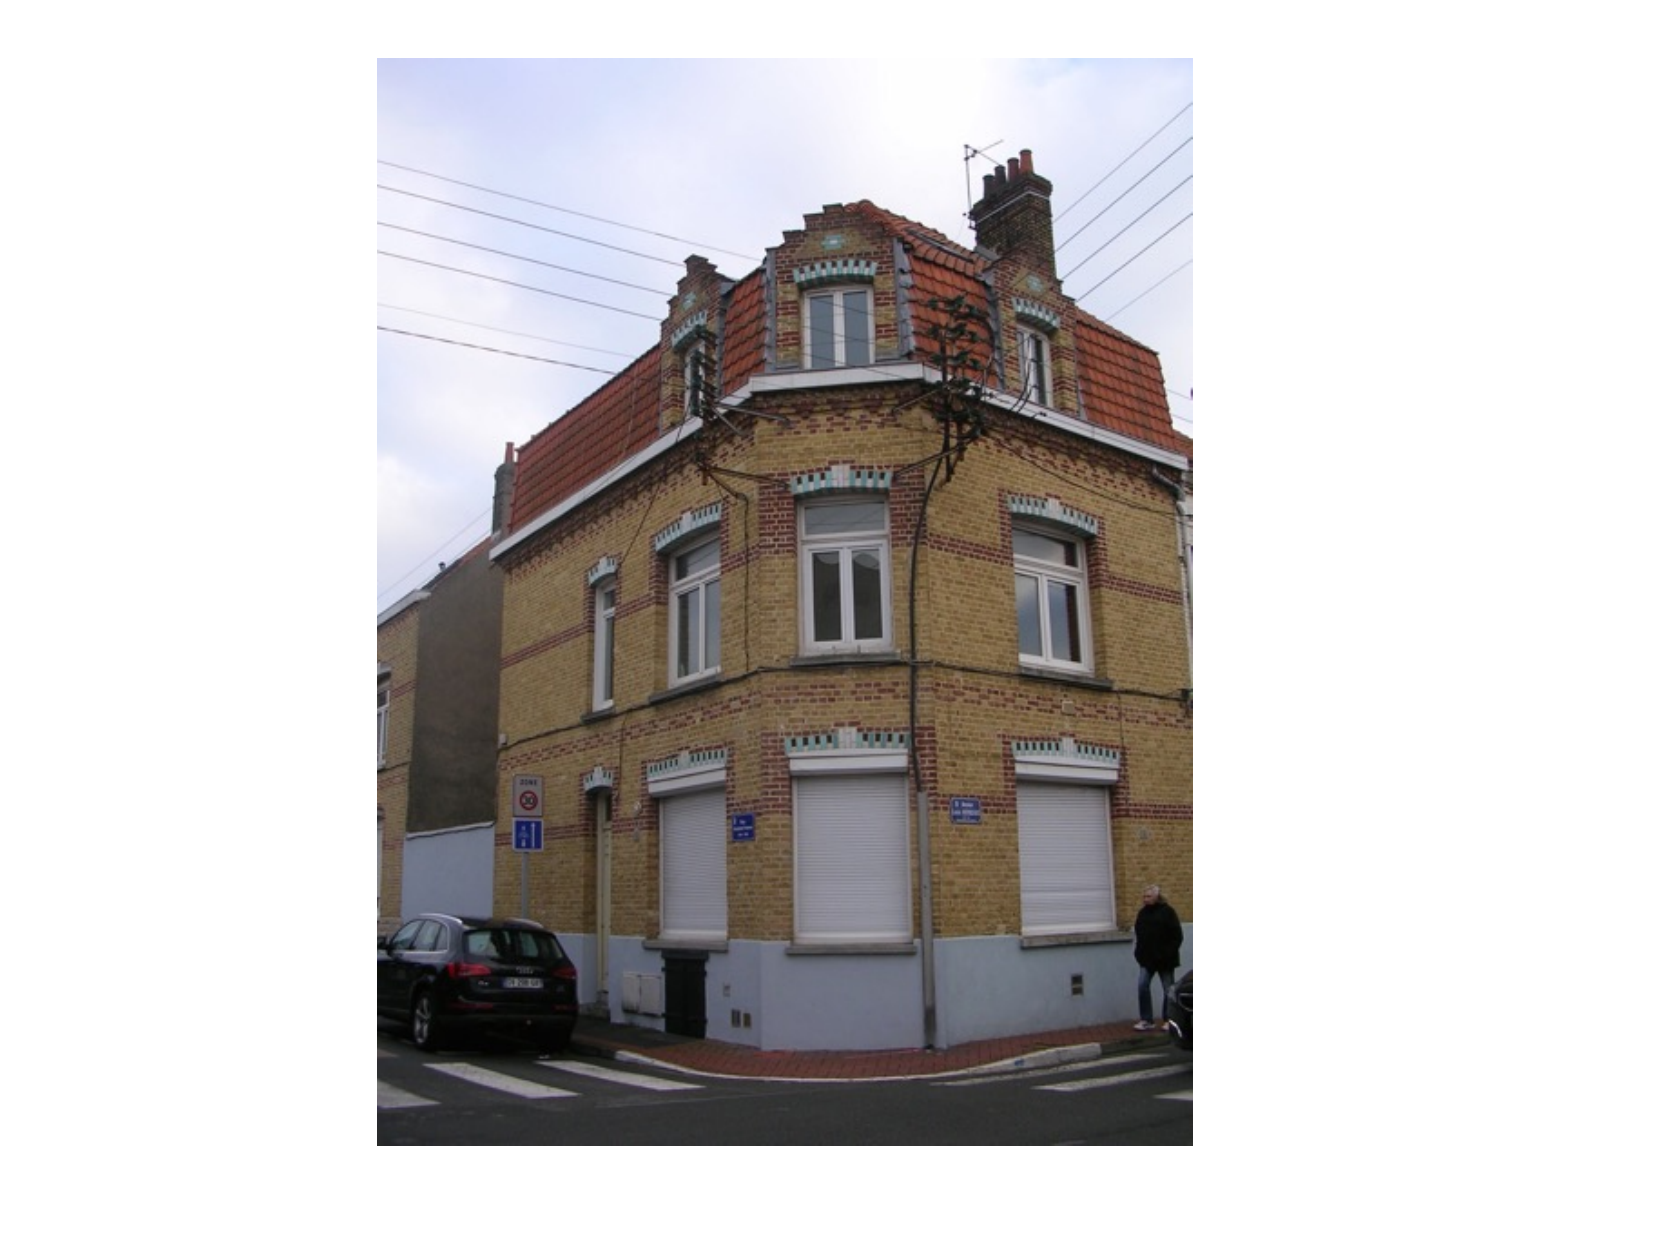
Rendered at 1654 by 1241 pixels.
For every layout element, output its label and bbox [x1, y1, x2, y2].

picture [377, 58, 1195, 1152]
